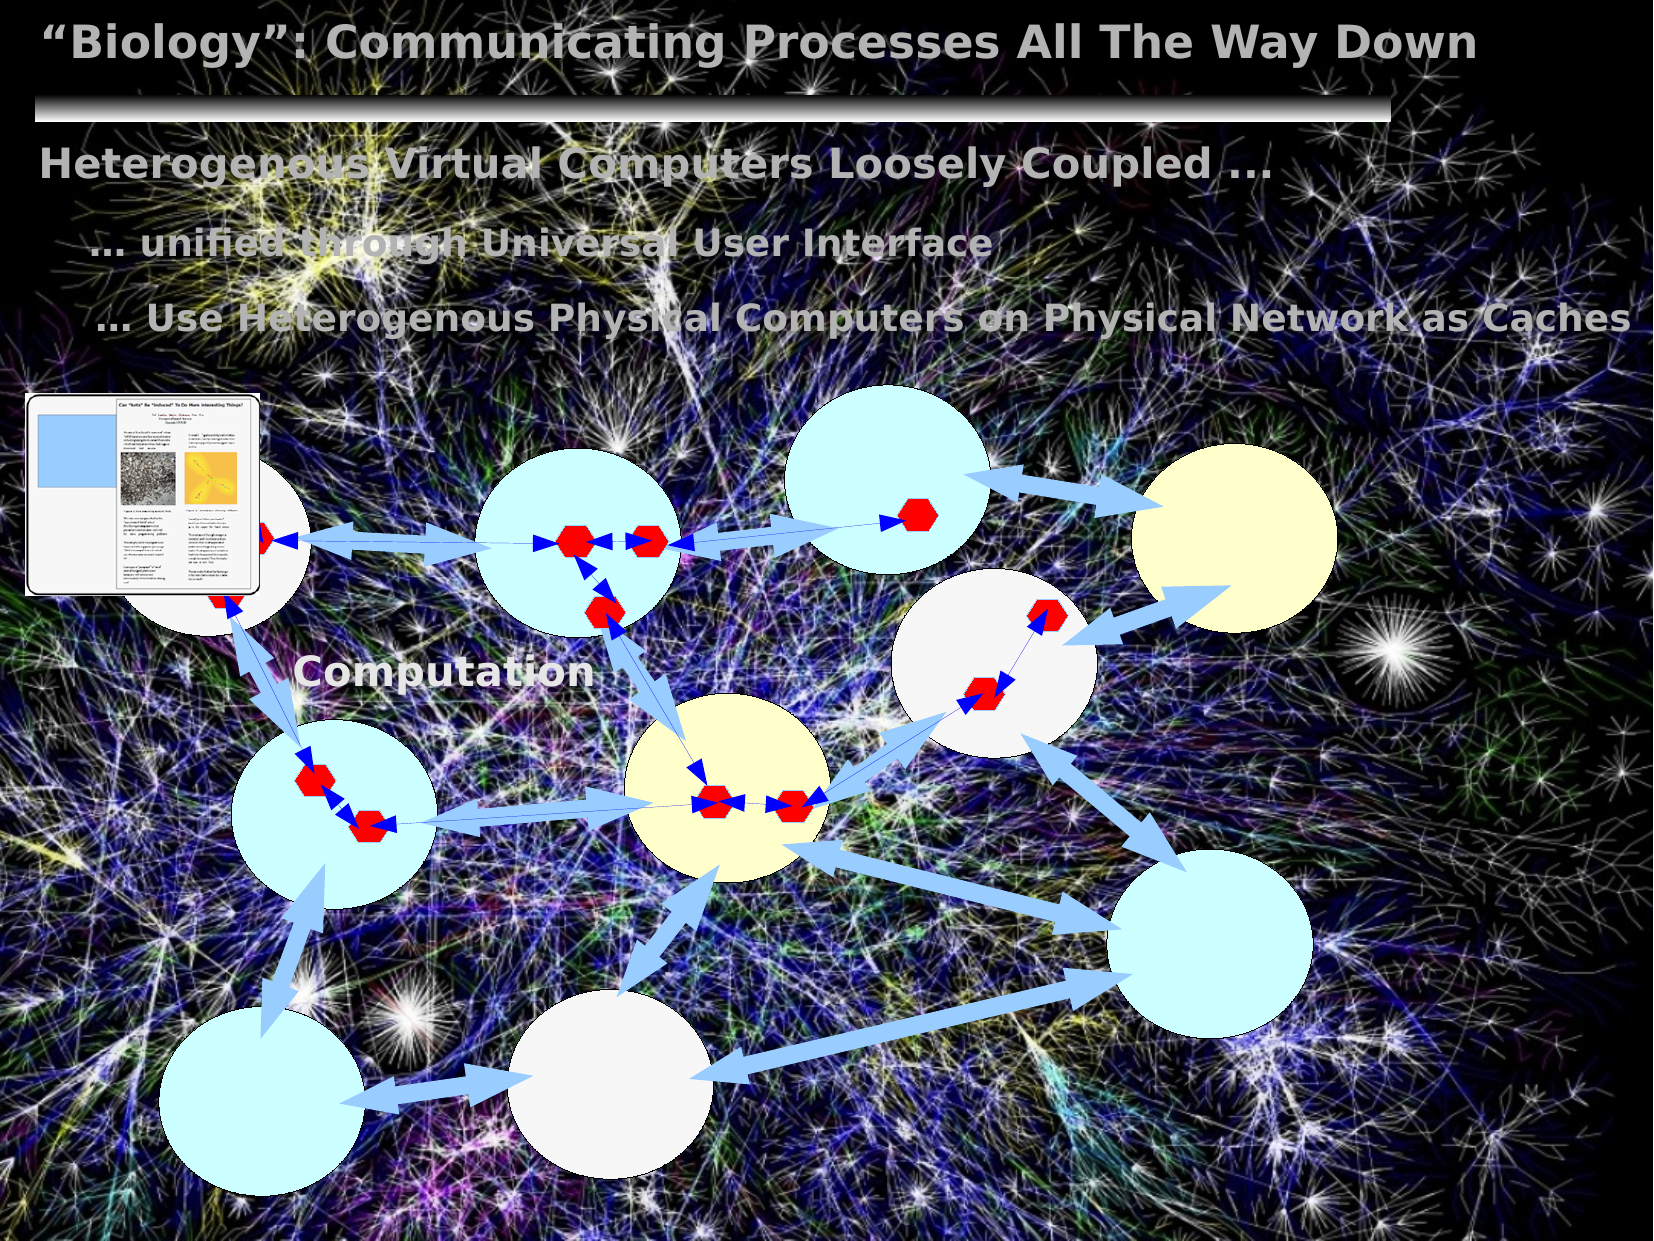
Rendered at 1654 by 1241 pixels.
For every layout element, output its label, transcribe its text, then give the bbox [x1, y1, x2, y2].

text_box [123, 596, 232, 637]
text_box [624, 693, 831, 883]
text_box [232, 616, 239, 624]
text_box [891, 568, 1098, 759]
text_box [1131, 443, 1338, 634]
text_box Heterogenous Virtual Computers Loosely Coupled ... [23, 132, 1653, 226]
text_box [35, 95, 1391, 122]
text_box [231, 734, 438, 910]
text_box [158, 1006, 366, 1197]
text_box [474, 448, 682, 638]
text_box [507, 989, 714, 1180]
text_box Computation [277, 640, 637, 734]
text_box [784, 384, 991, 575]
text_box [229, 459, 312, 630]
text_box … unified through Universal User Interface [74, 214, 1463, 308]
text_box … Use Heterogenous Physical Computers on Physical Network as Caches [80, 289, 1653, 383]
picture [1463, 226, 1653, 289]
text_box [1106, 849, 1314, 1039]
text_box “Biology”: Communicating Processes All The Way Down [24, 8, 1653, 89]
picture [0, 0, 1653, 1241]
